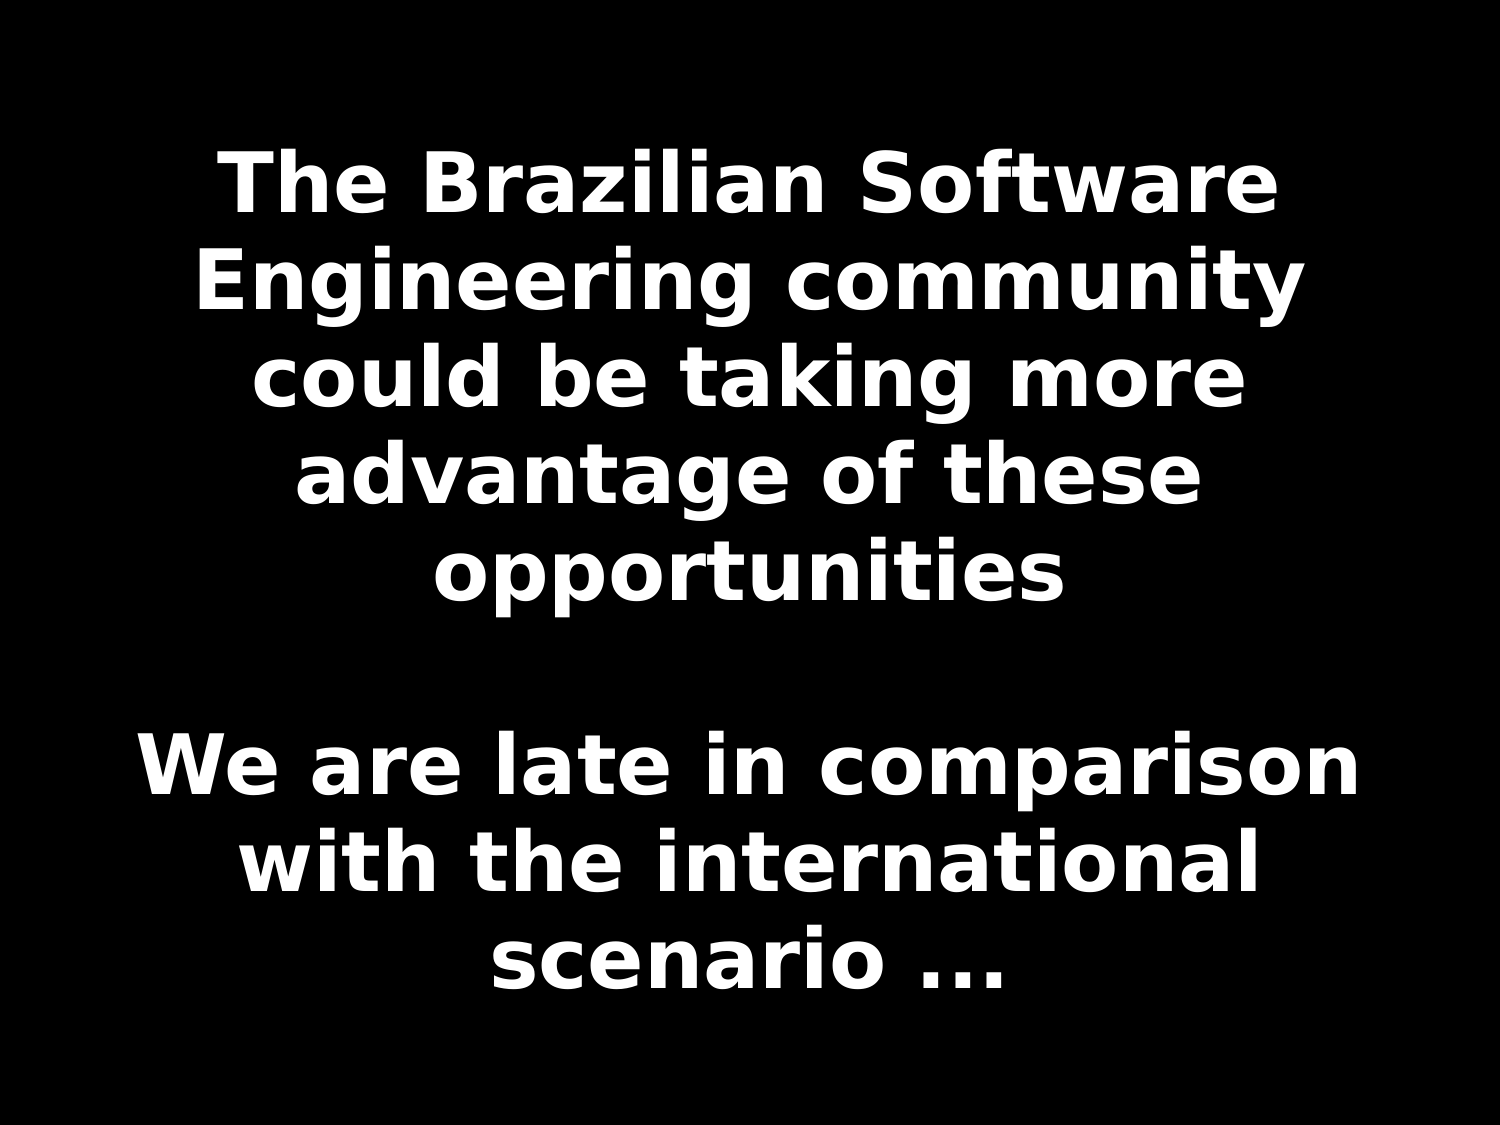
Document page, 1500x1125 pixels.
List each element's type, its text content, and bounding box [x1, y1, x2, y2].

title The Brazilian Software Engineering community could be taking more advantage of these opportunities We are late in comparison with the international scenario ... [75, 44, 1425, 1099]
